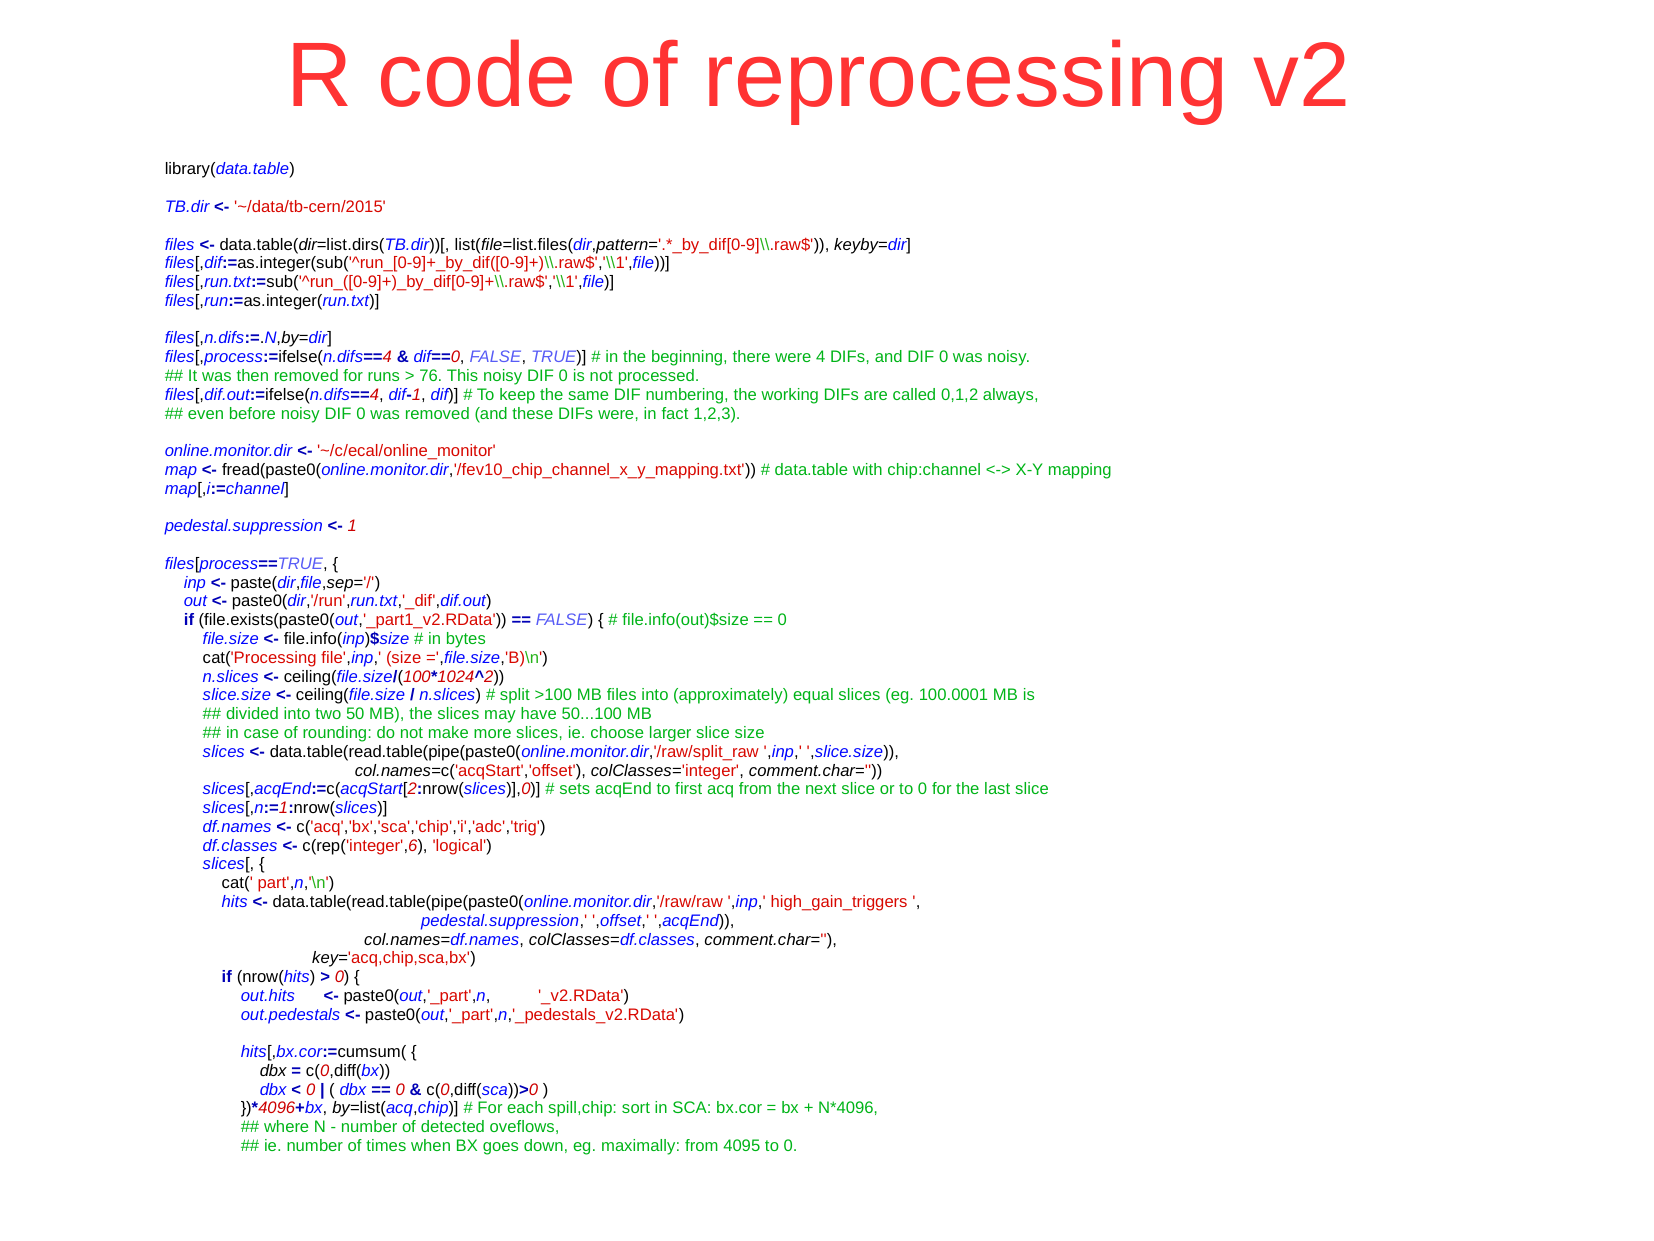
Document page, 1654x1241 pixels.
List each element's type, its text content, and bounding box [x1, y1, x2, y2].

title R code of reprocessing v2 [75, 0, 1564, 151]
text_box library(data.table) TB.dir <- '~/data/tb-cern/2015' files <- data.table(dir=list.dirs(TB.dir))[, list(file=list.files(dir,pattern='.*_by_dif[0-9]\\.raw$')), keyby=dir] files[,dif:=as.integer(sub('^run_[0-9]+_by_dif([0-9]+)\\.raw$','\\1',file))] files[,run.txt:=sub('^run_([0-9]+)_by_dif[0-9]+\\.raw$','\\1',file)] files[,run:=as.integer(run.txt)] files[,n.difs:=.N,by=dir] files[,process:=ifelse(n.difs==4 & dif==0, FALSE, TRUE)] # in the beginning, there were 4 DIFs, and DIF 0 was noisy. ## It was then removed for runs > 76. This noisy DIF 0 is not processed. files[,dif.out:=ifelse(n.difs==4, dif-1, dif)] # To keep the same DIF numbering, the working DIFs are called 0,1,2 always, ## even before noisy DIF 0 was removed (and these DIFs were, in fact 1,2,3). online.monitor.dir <- '~/c/ecal/online_monitor' map <- fread(paste0(online.monitor.dir,'/fev10_chip_channel_x_y_mapping.txt')) # data.table with chip:channel <-> X-Y mapping map[,i:=channel] pedestal.suppression <- 1 files[process==TRUE, { inp <- paste(dir,file,sep='/') out <- paste0(dir,'/run',run.txt,'_dif',dif.out) if (file.exists(paste0(out,'_part1_v2.RData')) == FALSE) { # file.info(out)$size == 0 file.size <- file.info(inp)$size # in bytes cat('Processing file',inp,' (size =',file.size,'B)\n') n.slices <- ceiling(file.size/(100*1024^2)) slice.size <- ceiling(file.size / n.slices) # split >100 MB files into (approximately) equal slices (eg. 100.0001 MB is ## divided into two 50 MB), the slices may have 50...100 MB ## in case of rounding: do not make more slices, ie. choose larger slice size slices <- data.table(read.table(pipe(paste0(online.monitor.dir,'/raw/split_raw ',inp,' ',slice.size)), col.names=c('acqStart','offset'), colClasses='integer', comment.char='')) slices[,acqEnd:=c(acqStart[2:nrow(slices)],0)] # sets acqEnd to first acq from the next slice or to 0 for the last slice slices[,n:=1:nrow(slices)] df.names <- c('acq','bx','sca','chip','i','adc','trig') df.classes <- c(rep('integer',6), 'logical') slices[, { cat(' part',n,'\n') hits <- data.table(read.table(pipe(paste0(online.monitor.dir,'/raw/raw ',inp,' high_gain_triggers ', pedestal.suppression,' ',offset,' ',acqEnd)), col.names=df.names, colClasses=df.classes, comment.char=''), key='acq,chip,sca,bx') if (nrow(hits) > 0) { out.hits <- paste0(out,'_part',n, '_v2.RData') out.pedestals <- paste0(out,'_part',n,'_pedestals_v2.RData') hits[,bx.cor:=cumsum( { dbx = c(0,diff(bx)) dbx < 0 | ( dbx == 0 & c(0,diff(sca))>0 ) })*4096+bx, by=list(acq,chip)] # For each spill,chip: sort in SCA: bx.cor = bx + N*4096, ## where N - number of detected oveflows, ## ie. number of times when BX goes down, eg. maximally: from 4095 to 0. [150, 152, 1491, 1216]
